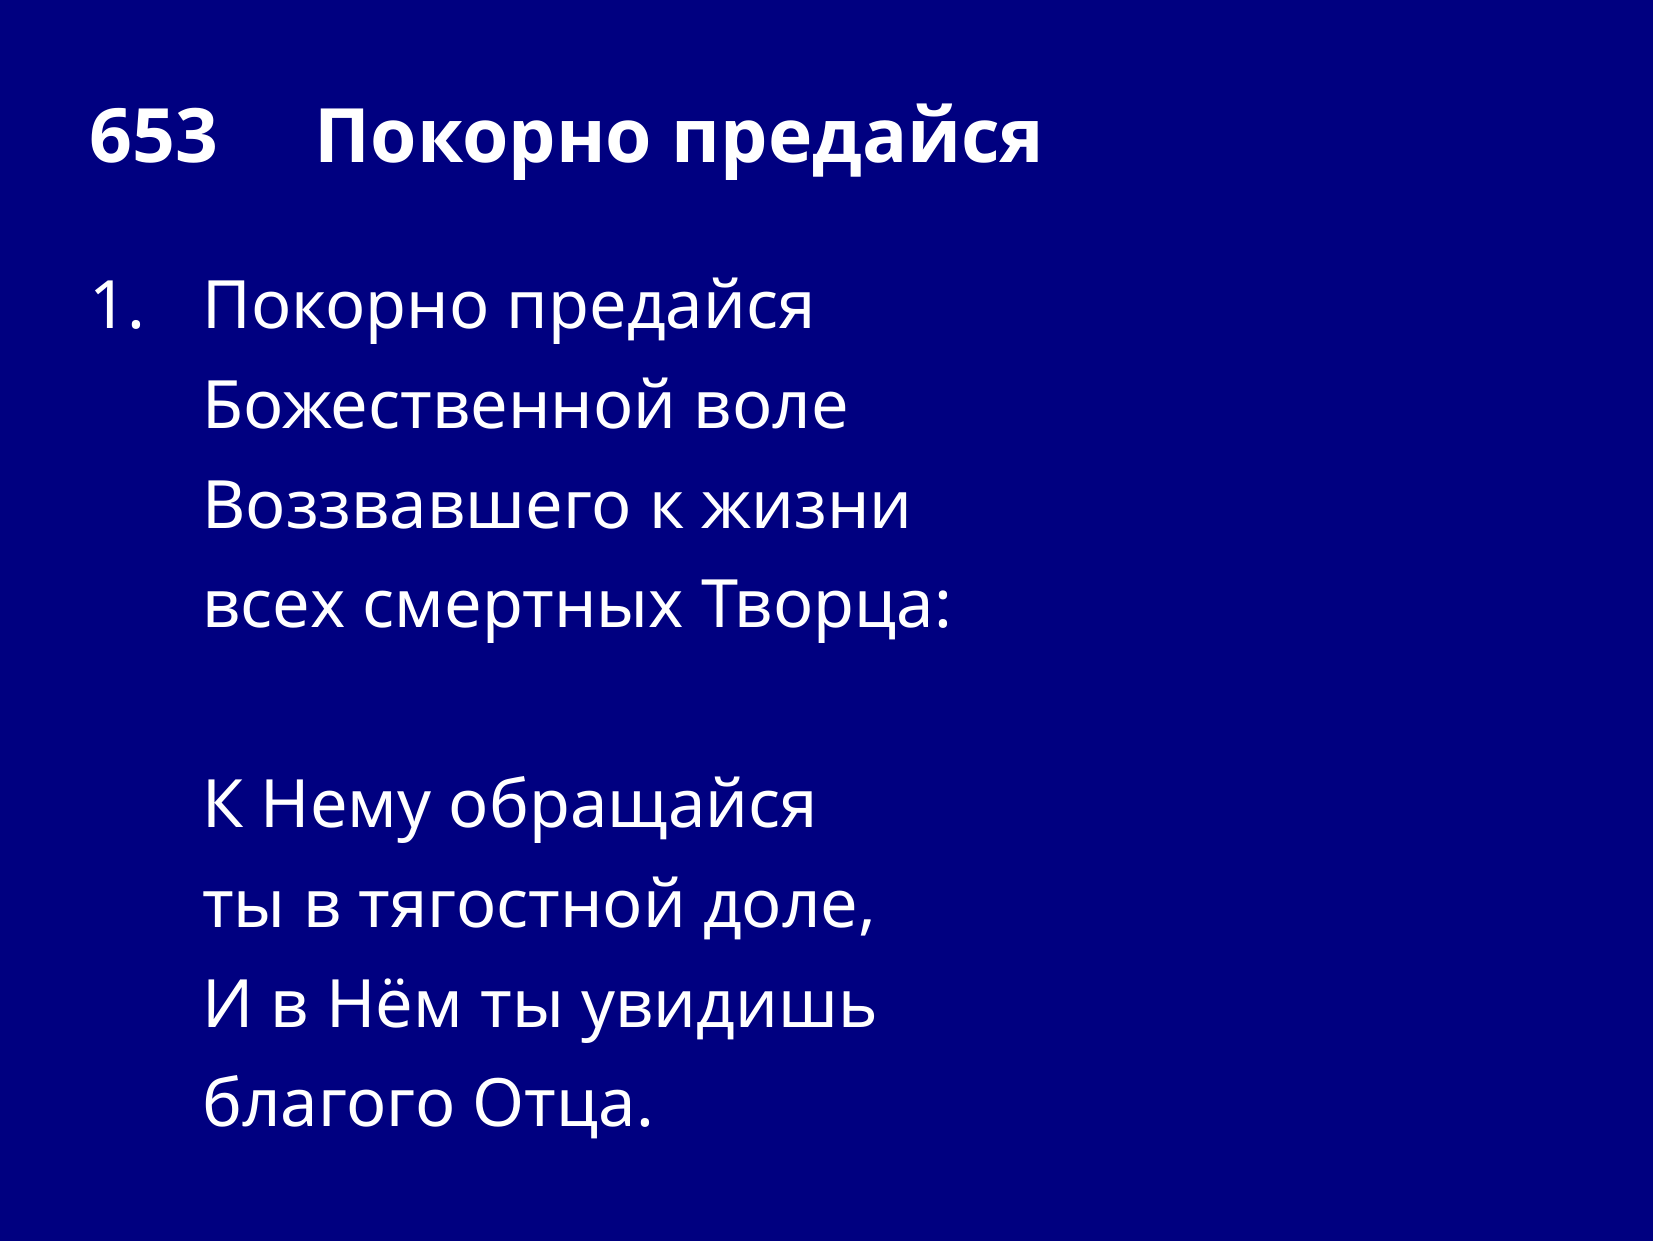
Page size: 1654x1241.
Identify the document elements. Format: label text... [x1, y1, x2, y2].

text_box 1. Покорно предайся Божественной воле Воззвавшего к жизни всех смертных Творца: К Нему обращайся ты в тягостной доле, И в Нём ты увидишь благого Отца. [75, 188, 1576, 1163]
text_box 653 Покорно предайся [75, 75, 1576, 188]
